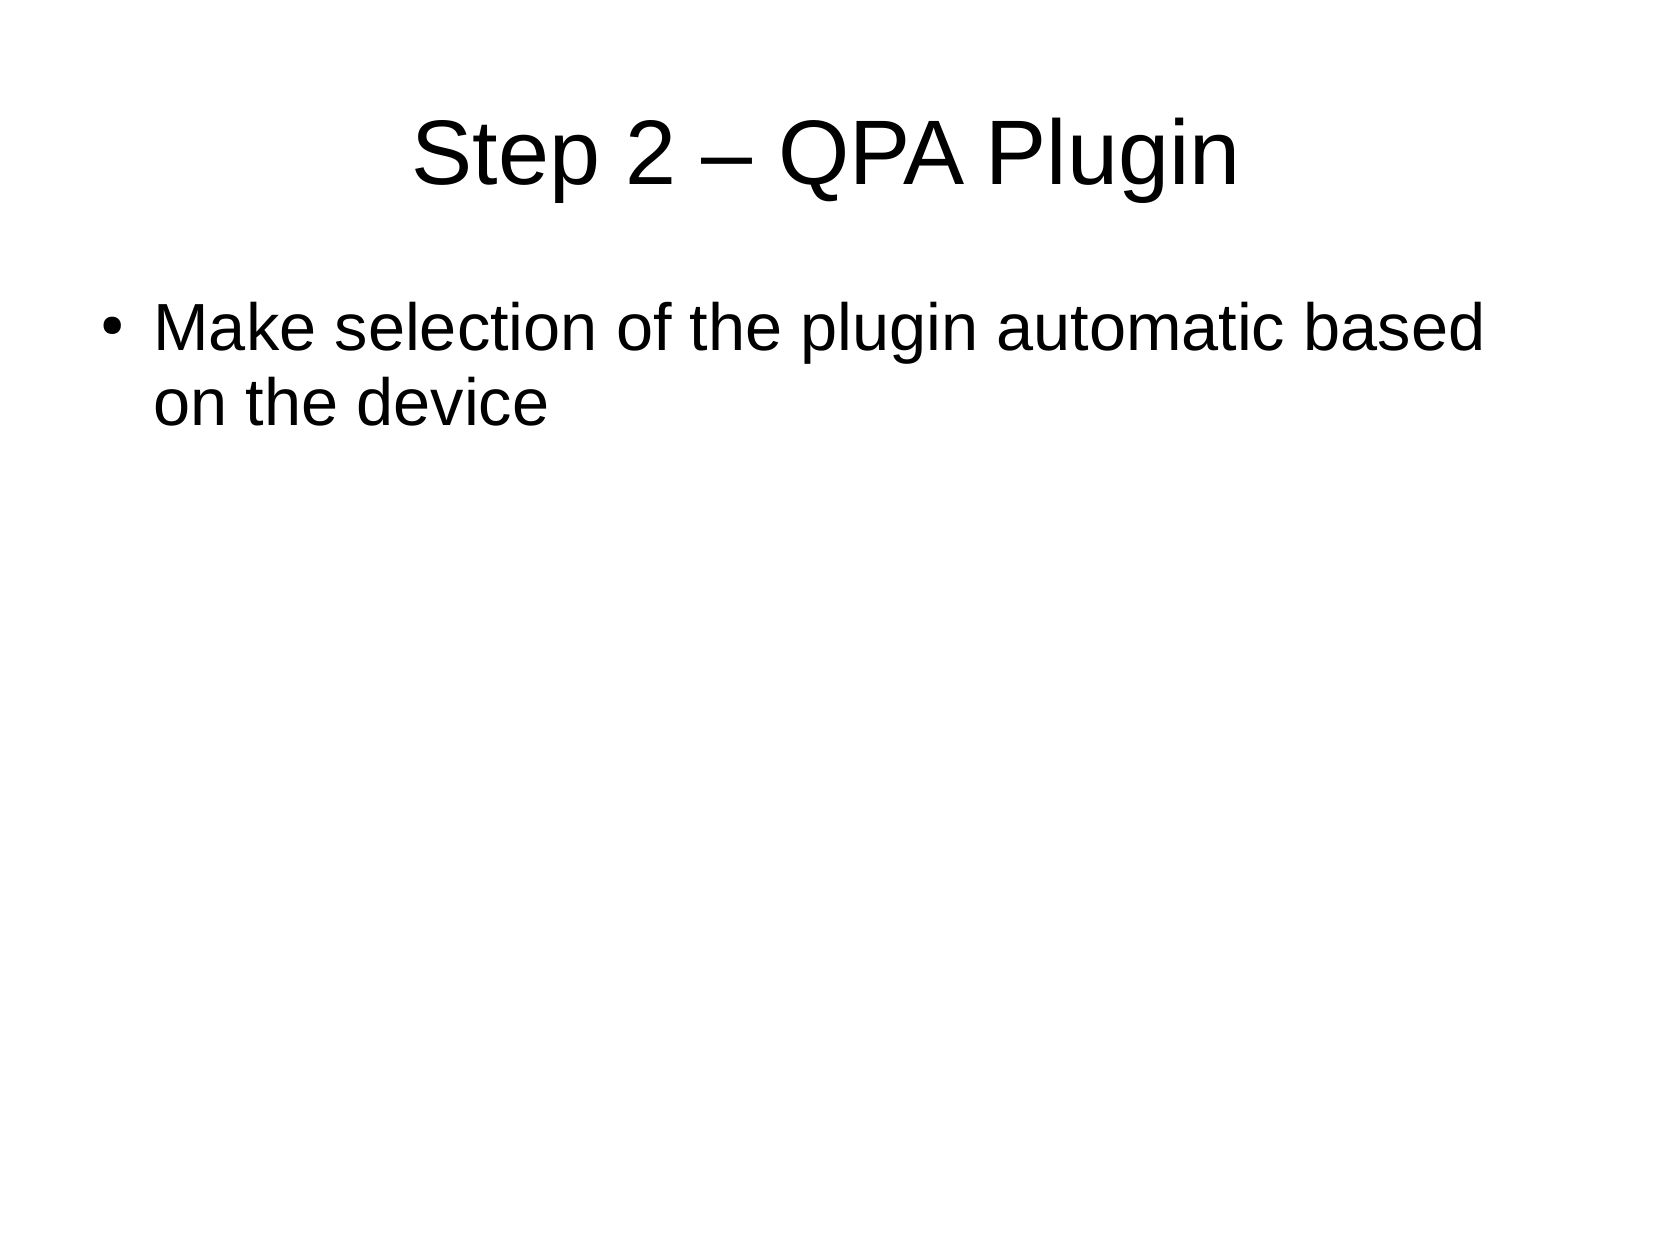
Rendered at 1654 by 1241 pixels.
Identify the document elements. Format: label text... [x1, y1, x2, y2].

list Make selection of the plugin automatic based on the device [82, 290, 1538, 1010]
title Step 2 – QPA Plugin [82, 49, 1571, 257]
